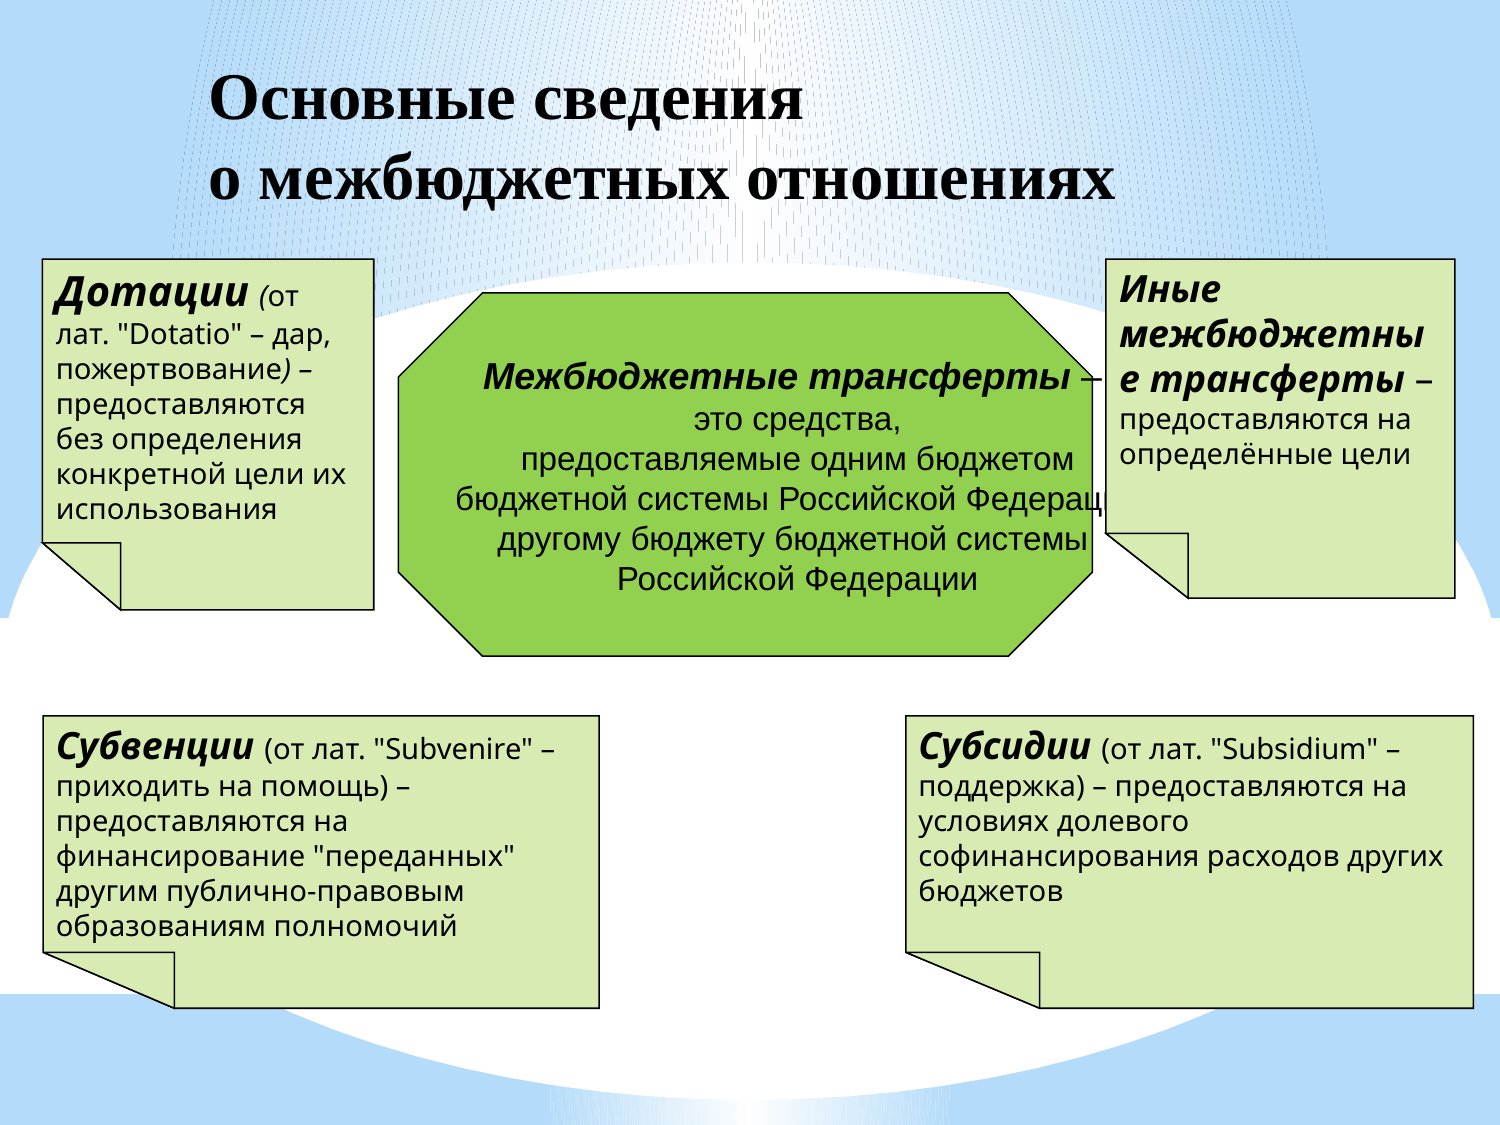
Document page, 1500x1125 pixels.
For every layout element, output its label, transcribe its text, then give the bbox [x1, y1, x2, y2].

text_box Субсидии (от лат. "Subsidium" – поддержка) – предоставляются на условиях долевого софинансирования расходов других бюджетов [905, 715, 1474, 1009]
text_box Дотации (от лат. "Dotatio" – дар, пожертвование) – предоставляются без определения конкретной цели их использования [42, 259, 374, 610]
text_box Иные межбюджетные трансферты – предоставляются на определённые цели [1105, 259, 1455, 599]
text_box Межбюджетные трансферты – это средства, предоставляемые одним бюджетом бюджетной системы Российской Федерации другому бюджету бюджетной системы Российской Федерации [398, 292, 1093, 657]
text_box Субвенции (от лат. "Subvenire" – приходить на помощь) – предоставляются на финансирование "переданных" другим публично-правовым образованиям полномочий [43, 715, 600, 1009]
text_box Основные сведения о межбюджетных отношениях [193, 45, 1306, 234]
